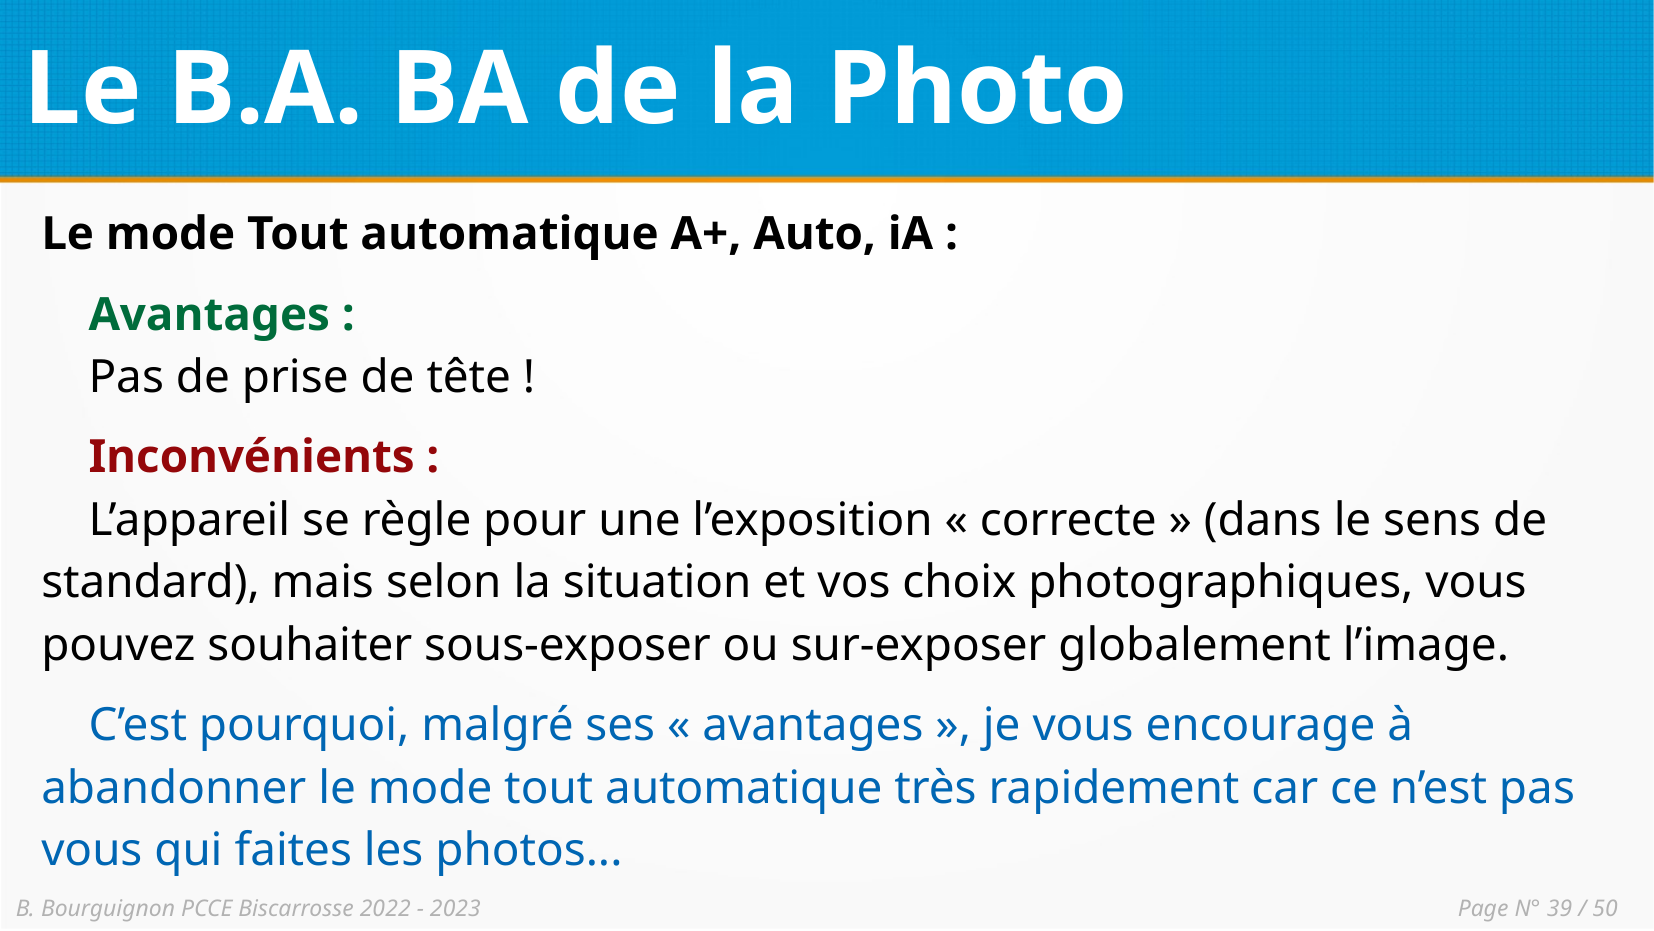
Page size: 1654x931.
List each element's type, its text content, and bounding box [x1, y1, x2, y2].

title Le B.A. BA de la Photo [23, 11, 1630, 154]
picture [0, 175, 1654, 931]
text_box Le mode Tout automatique A+, Auto, iA : Avantages : Pas de prise de tête ! Inconvénients : L’appareil se règle pour une l’exposition « correcte » (dans le sens de standard), mais selon la situation et vos choix photographiques, vous pouvez souhaiter sous-exposer ou sur-exposer globalement l’image. C’est pourquoi, malgré ses « avantages », je vous encourage à abandonner le mode tout automatique très rapidement car ce n’est pas vous qui faites les photos... [35, 194, 1607, 858]
